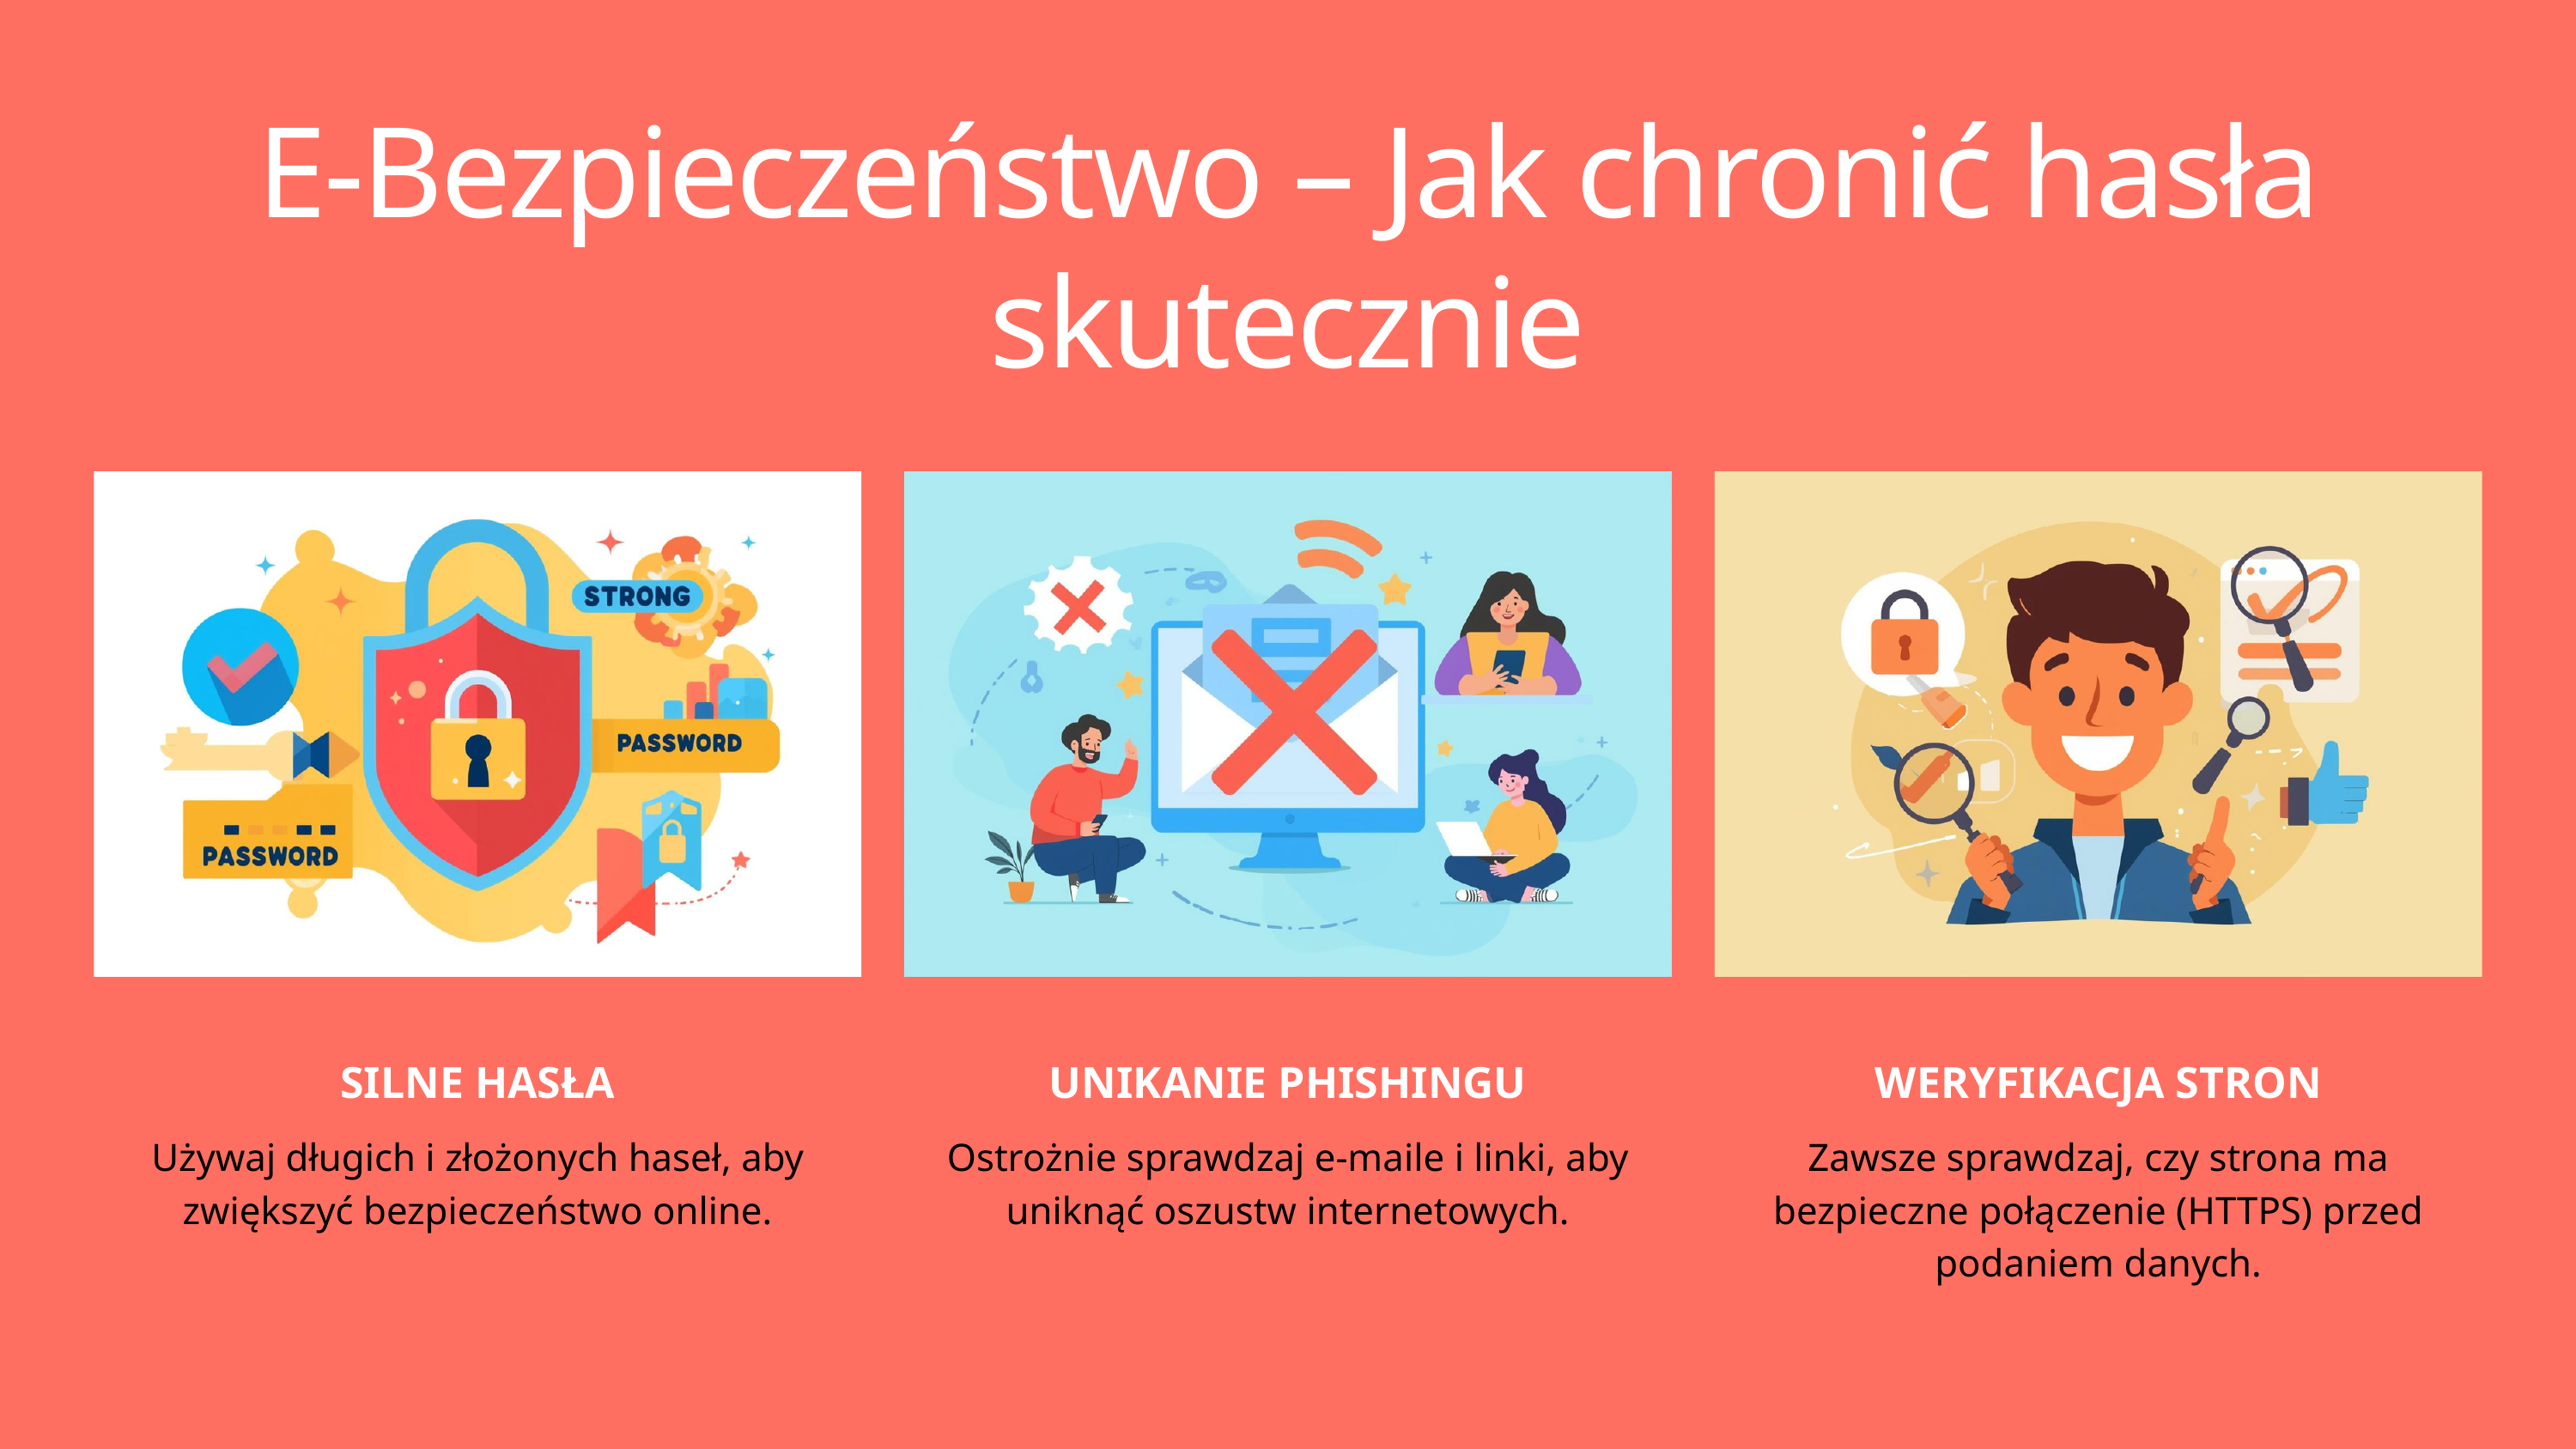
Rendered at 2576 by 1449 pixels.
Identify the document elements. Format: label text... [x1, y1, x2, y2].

text_box Zawsze sprawdzaj, czy strona ma bezpieczne połączenie (HTTPS) przed podaniem danych. [1714, 1126, 2482, 1285]
text_box E-Bezpieczeństwo – Jak chronić hasła skutecznie [94, 92, 2482, 393]
text_box [94, 472, 861, 976]
text_box SILNE HASŁA [94, 1046, 861, 1107]
text_box Używaj długich i złożonych haseł, aby zwiększyć bezpieczeństwo online. [94, 1126, 861, 1232]
text_box [1715, 472, 2482, 976]
text_box Ostrożnie sprawdzaj e-maile i linki, aby uniknąć oszustw internetowych. [904, 1126, 1672, 1232]
text_box UNIKANIE PHISHINGU [904, 1046, 1672, 1107]
text_box [904, 472, 1672, 976]
text_box WERYFIKACJA STRON [1714, 1046, 2482, 1107]
